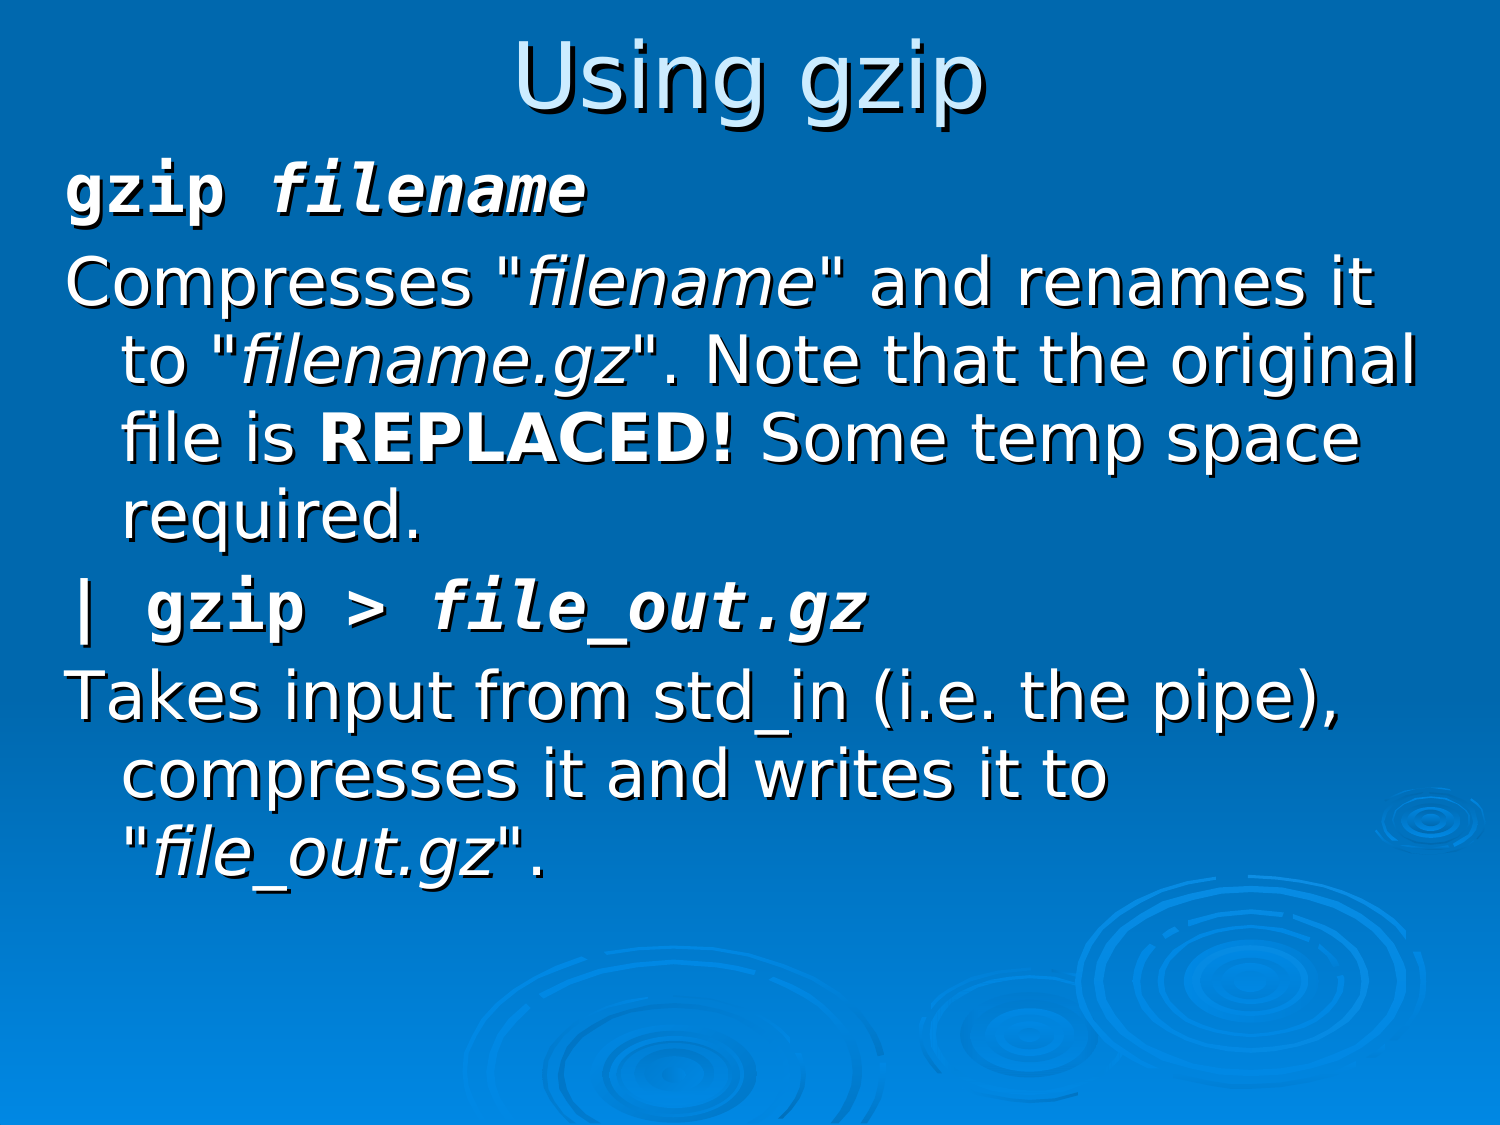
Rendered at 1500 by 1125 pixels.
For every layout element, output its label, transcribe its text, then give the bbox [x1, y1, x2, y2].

list gzip filename Compresses "filename" and renames it to "filename.gz". Note that the original file is REPLACED! Some temp space required. | gzip > file_out.gz Takes input from std_in (i.e. the pipe), compresses it and writes it to "file_out.gz". [50, 149, 1463, 1076]
title Using gzip [75, 17, 1426, 141]
